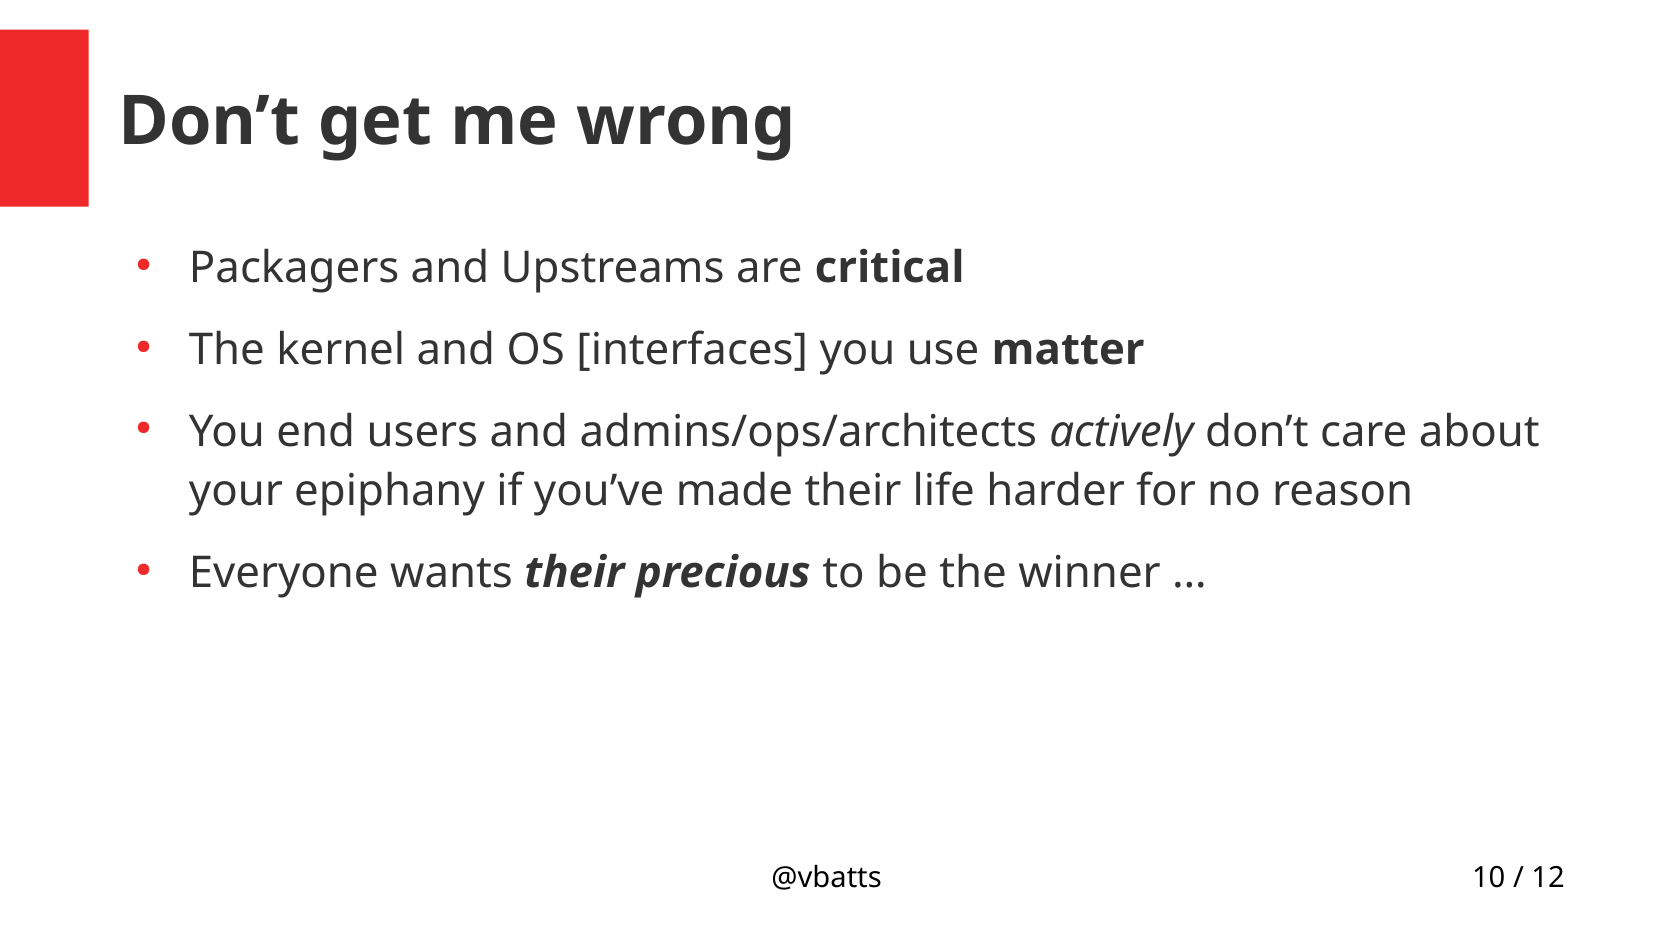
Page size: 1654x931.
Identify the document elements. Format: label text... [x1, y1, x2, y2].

title Don’t get me wrong [118, 29, 1595, 207]
list Packagers and Upstreams are critical The kernel and OS [interfaces] you use matter You end users and admins/ops/architects actively don’t care about your epiphany if you’ve made their life harder for no reason Everyone wants their precious to be the winner … [118, 236, 1595, 798]
